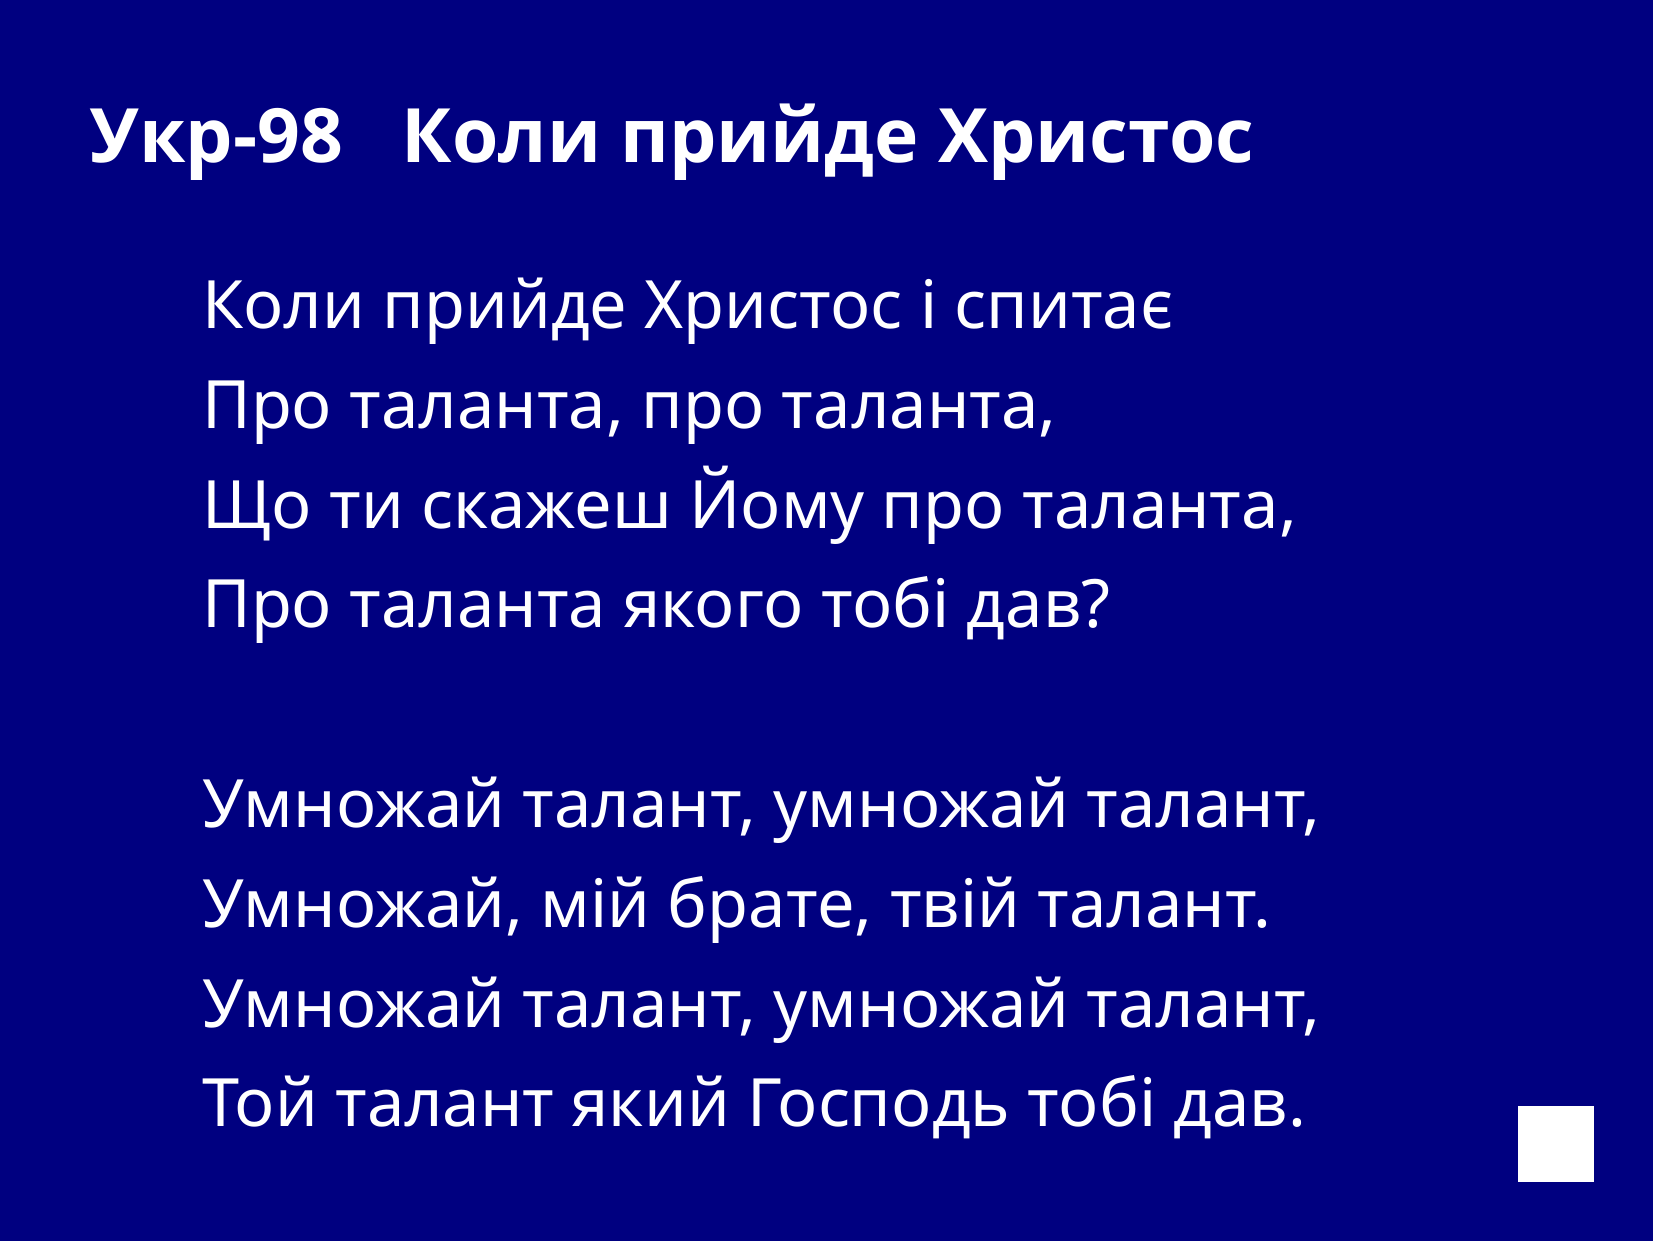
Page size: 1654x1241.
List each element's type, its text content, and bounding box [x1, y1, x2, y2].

text_box Укр-98 Коли прийде Христос [75, 75, 1576, 188]
text_box Коли прийде Христос і спитає Про таланта, про таланта, Що ти скажеш Йому про таланта, Про таланта якого тобі дав? Умножай талант, умножай талант, Умножай, мій брате, твій талант. Умножай талант, умножай талант, Той талант який Господь тобі дав. [75, 188, 1576, 1163]
text_box [1518, 1106, 1594, 1182]
